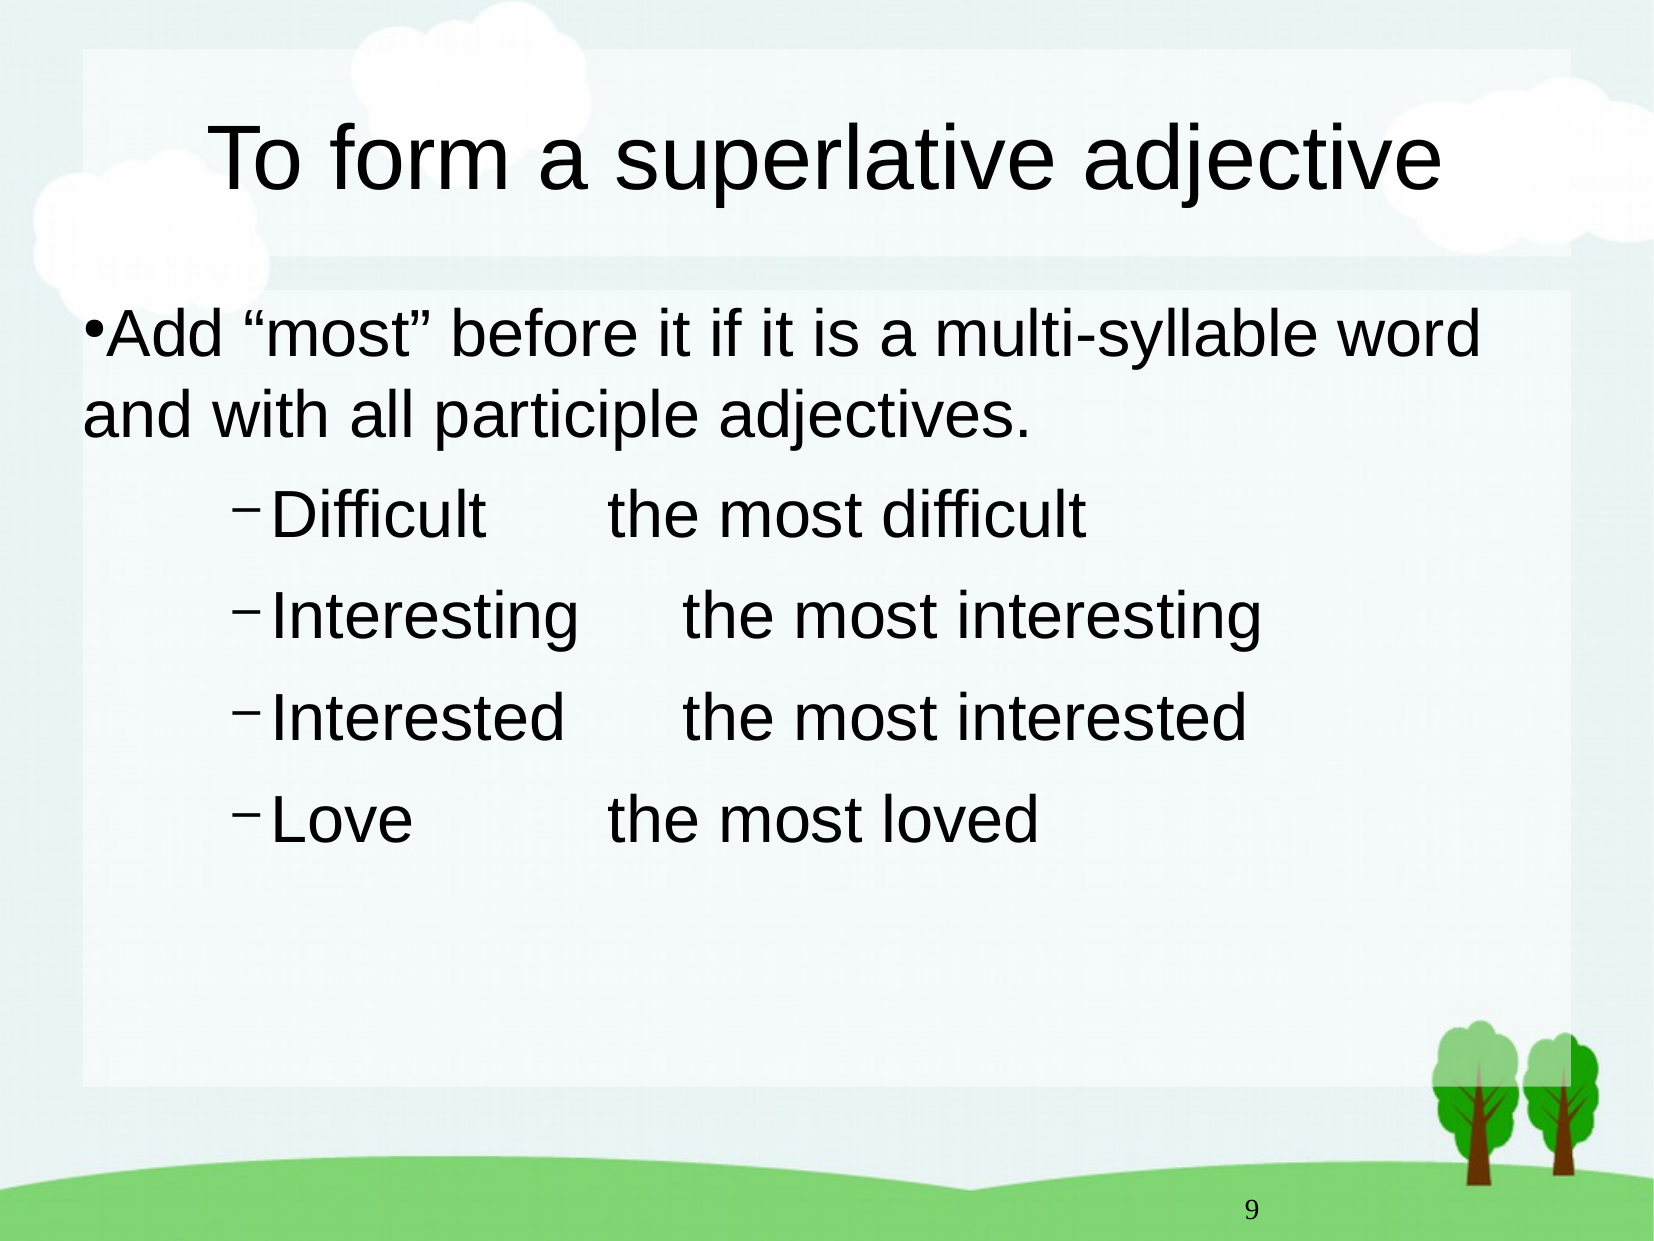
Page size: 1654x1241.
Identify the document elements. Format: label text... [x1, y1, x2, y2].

title To form a superlative adjective [82, 49, 1571, 257]
text_box [1244, 1190, 1630, 1241]
list Add “most” before it if it is a multi-syllable word and with all participle adjectives. Difficult the most difficult Interesting the most interesting Interested the most interested Love the most loved [82, 290, 1571, 1087]
